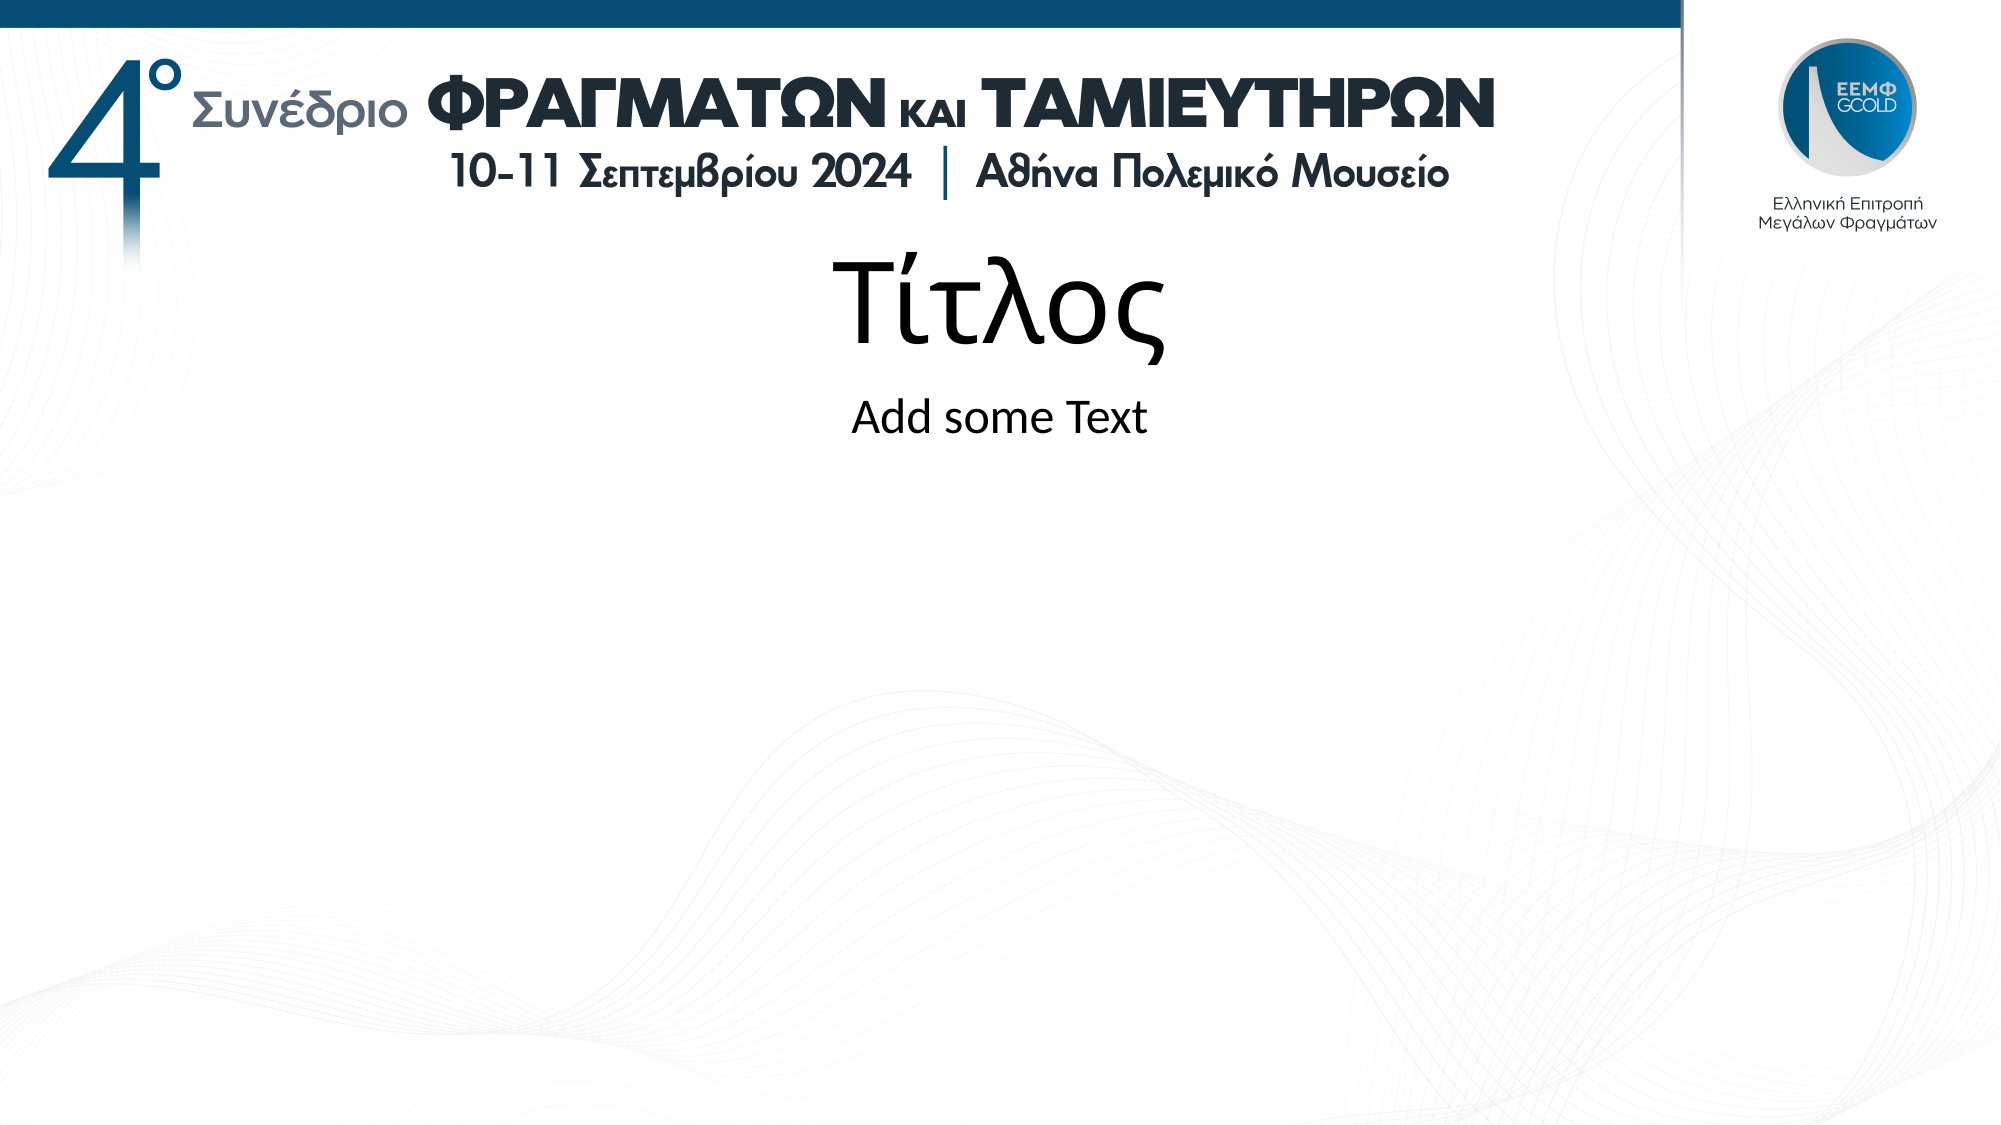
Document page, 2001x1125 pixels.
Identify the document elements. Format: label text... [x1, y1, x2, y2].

text_box Τίτλος [137, 237, 1863, 376]
text_box Add some Text [137, 390, 1863, 1068]
